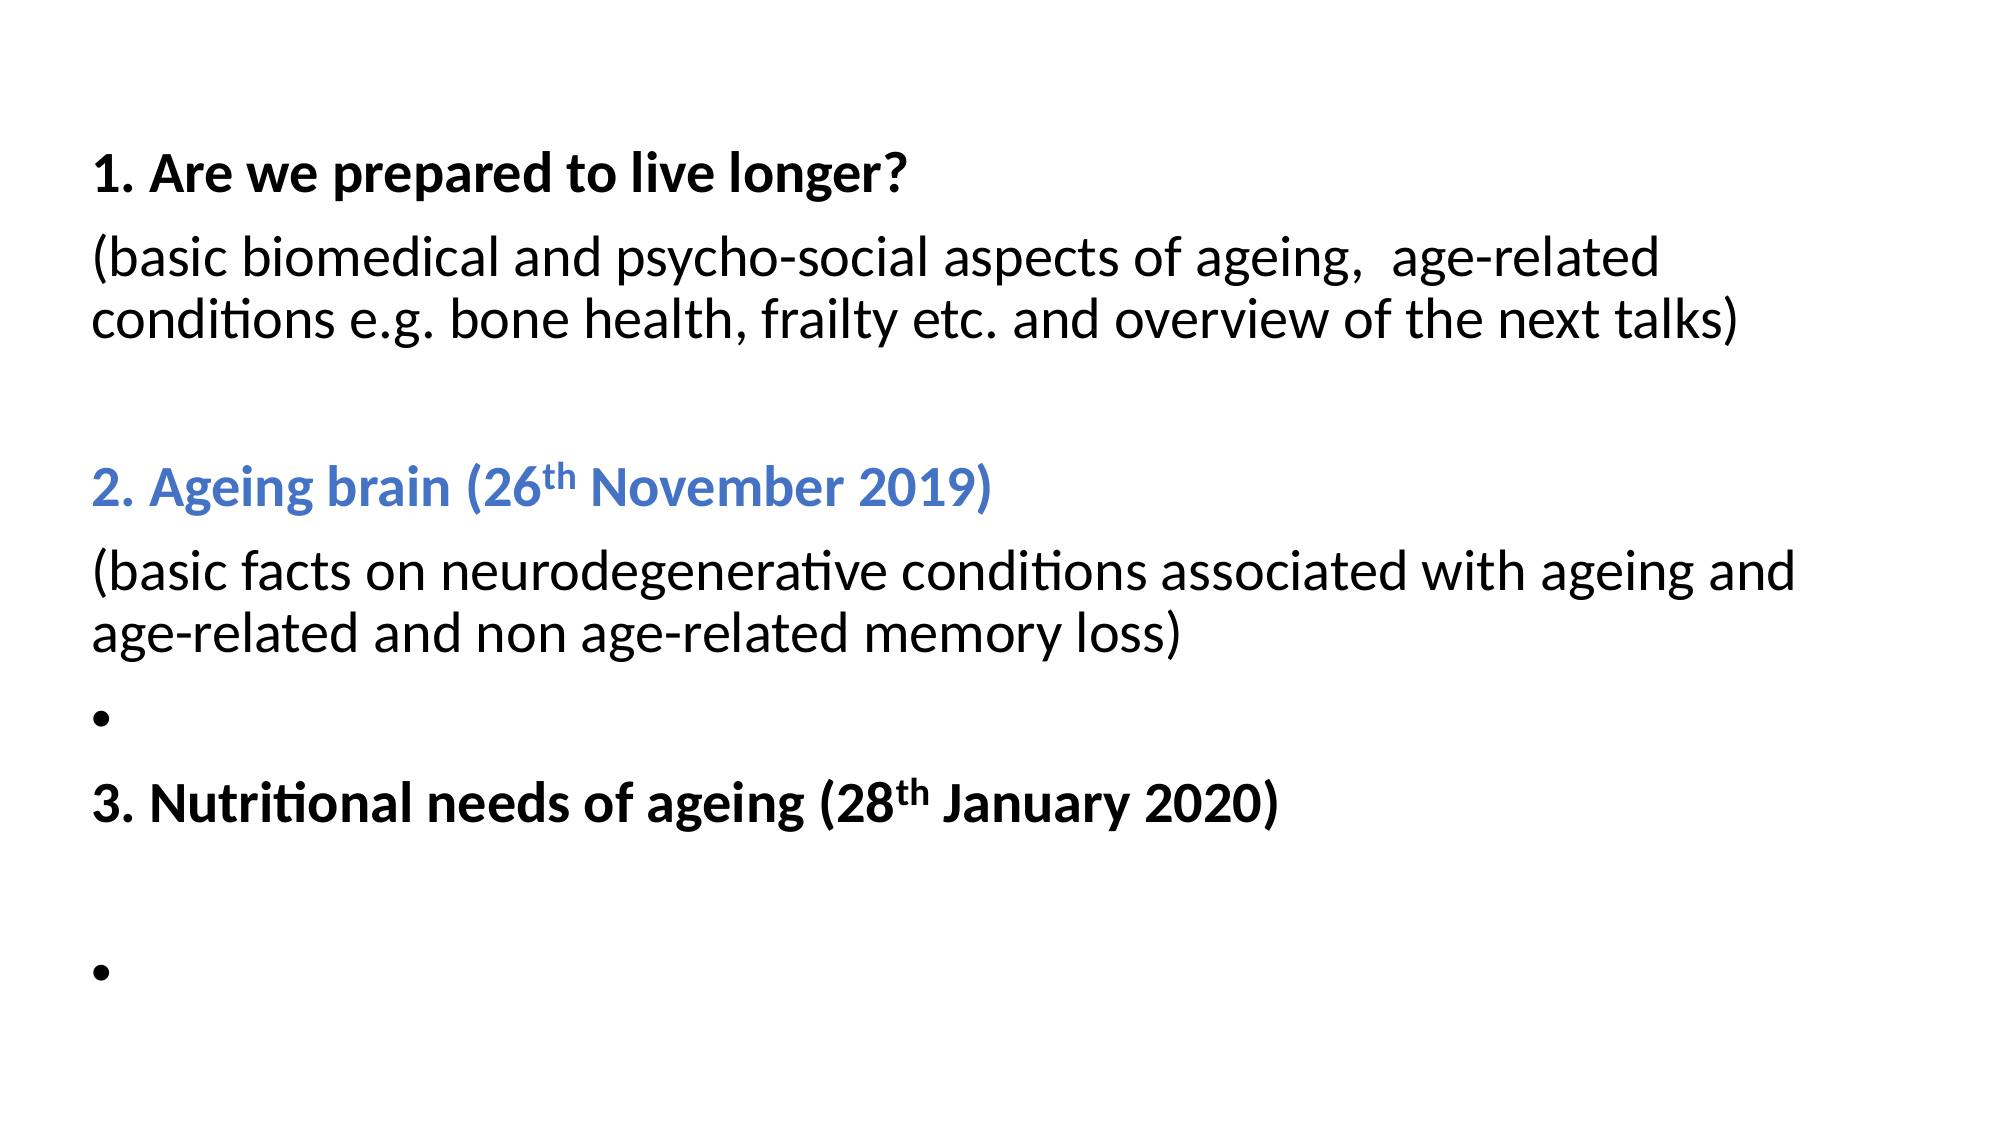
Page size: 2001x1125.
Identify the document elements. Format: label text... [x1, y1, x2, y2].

list 1. Are we prepared to live longer? (basic biomedical and psycho-social aspects of ageing, age-related conditions e.g. bone health, frailty etc. and overview of the next talks) 2. Ageing brain (26th November 2019) (basic facts on neurodegenerative conditions associated with ageing and age-related and non age-related memory loss) 3. Nutritional needs of ageing (28th January 2020) [76, 134, 1863, 1014]
